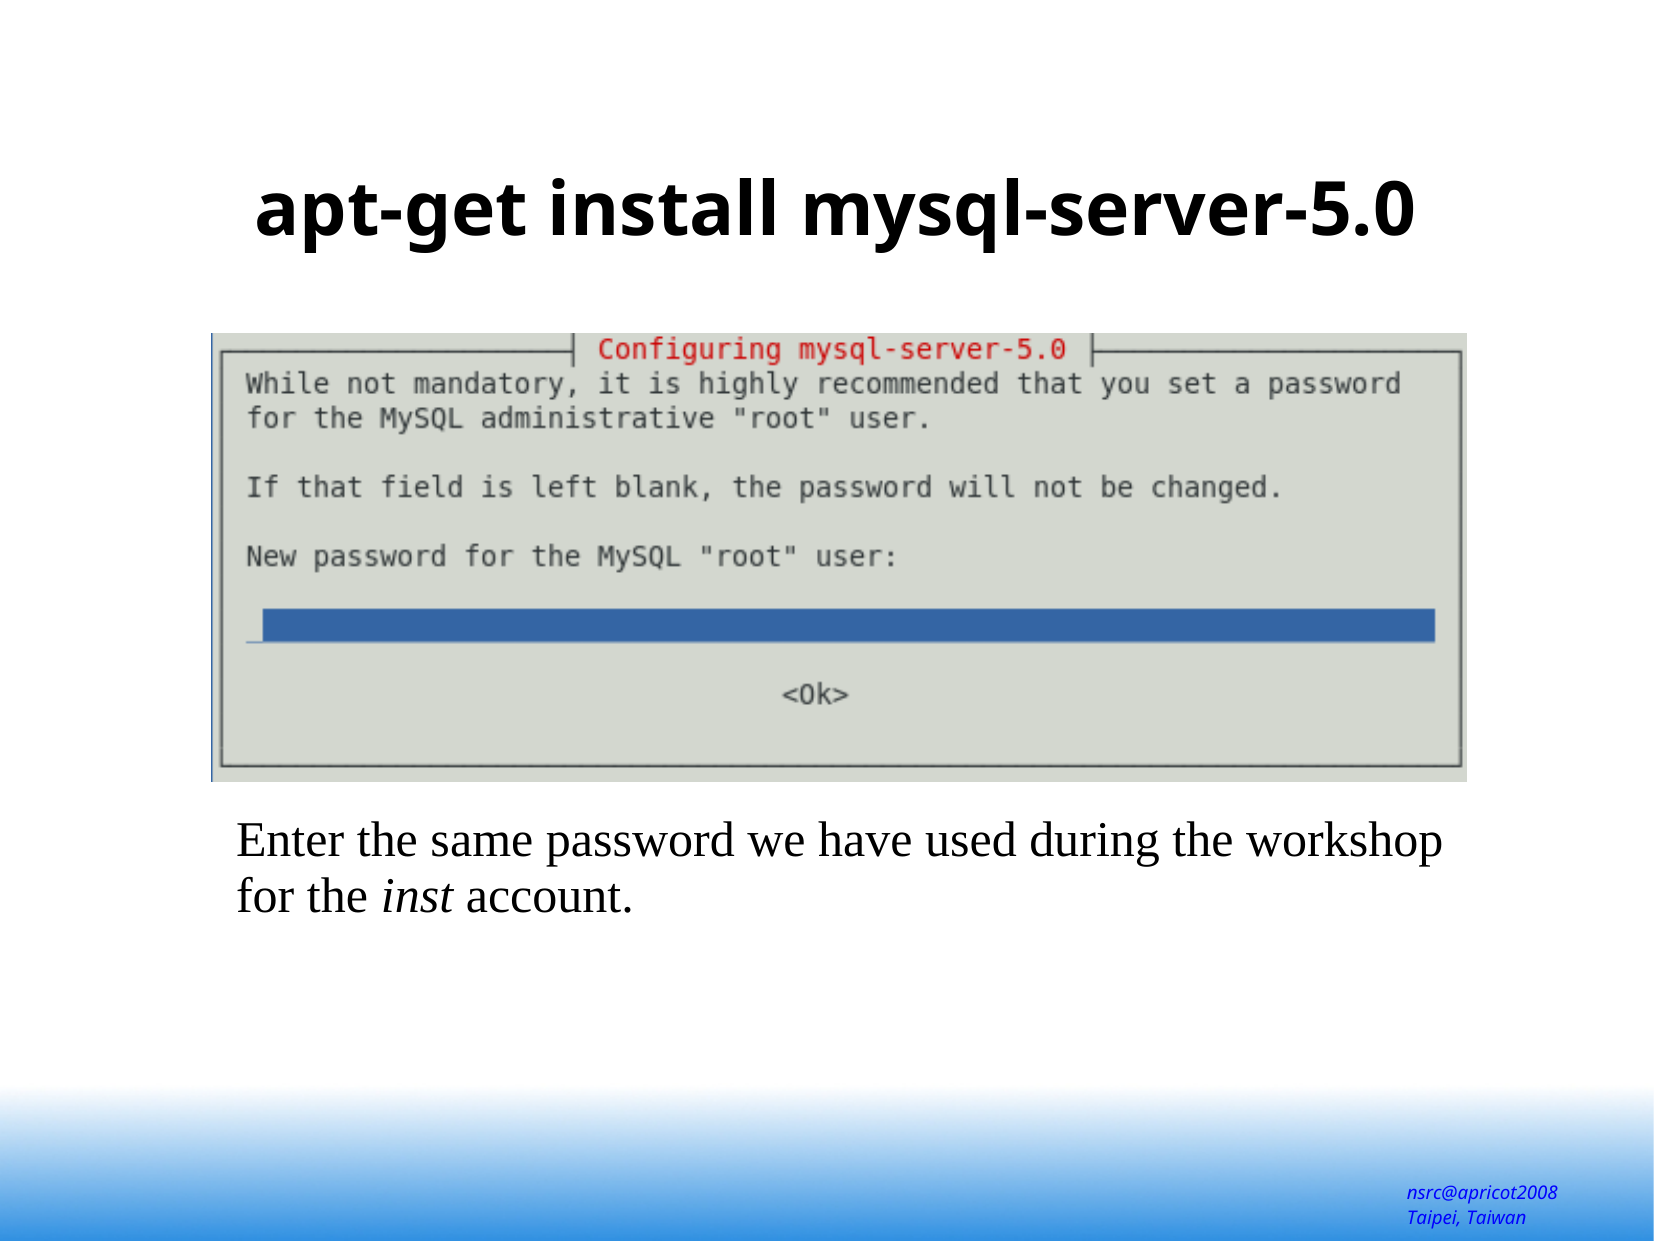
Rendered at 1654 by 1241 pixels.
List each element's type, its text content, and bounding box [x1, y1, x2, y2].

title apt-get install mysql-server-5.0 [121, 102, 1534, 310]
picture [211, 333, 1467, 782]
picture [0, 1083, 1654, 1241]
text_box Enter the same password we have used during the workshop for the inst account. [236, 812, 1457, 953]
